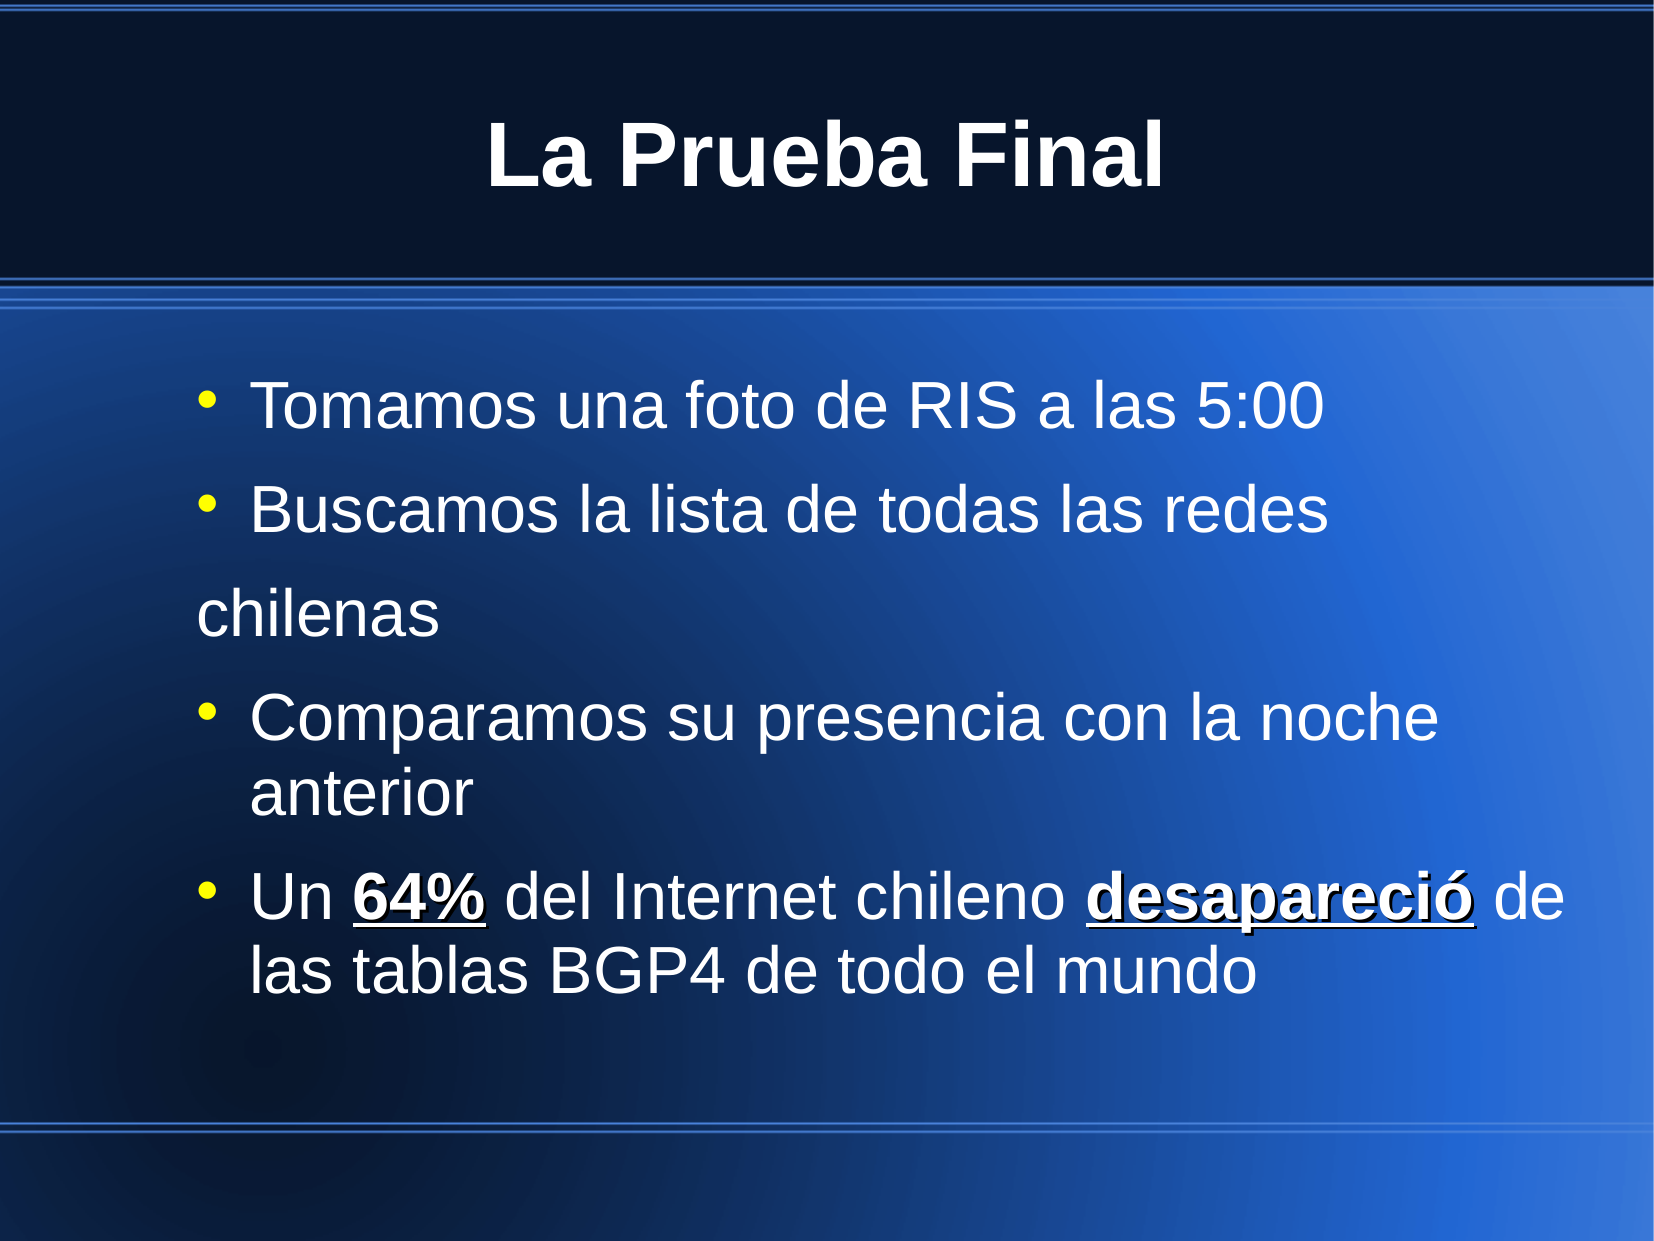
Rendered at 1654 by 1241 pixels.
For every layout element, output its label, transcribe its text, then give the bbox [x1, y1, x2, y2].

title La Prueba Final [82, 49, 1571, 257]
list Tomamos una foto de RIS a las 5:00 Buscamos la lista de todas las redes chilenas Comparamos su presencia con la noche anterior Un 64% del Internet chileno desapareció de las tablas BGP4 de todo el mundo [178, 364, 1570, 1147]
picture [0, 0, 1654, 1241]
